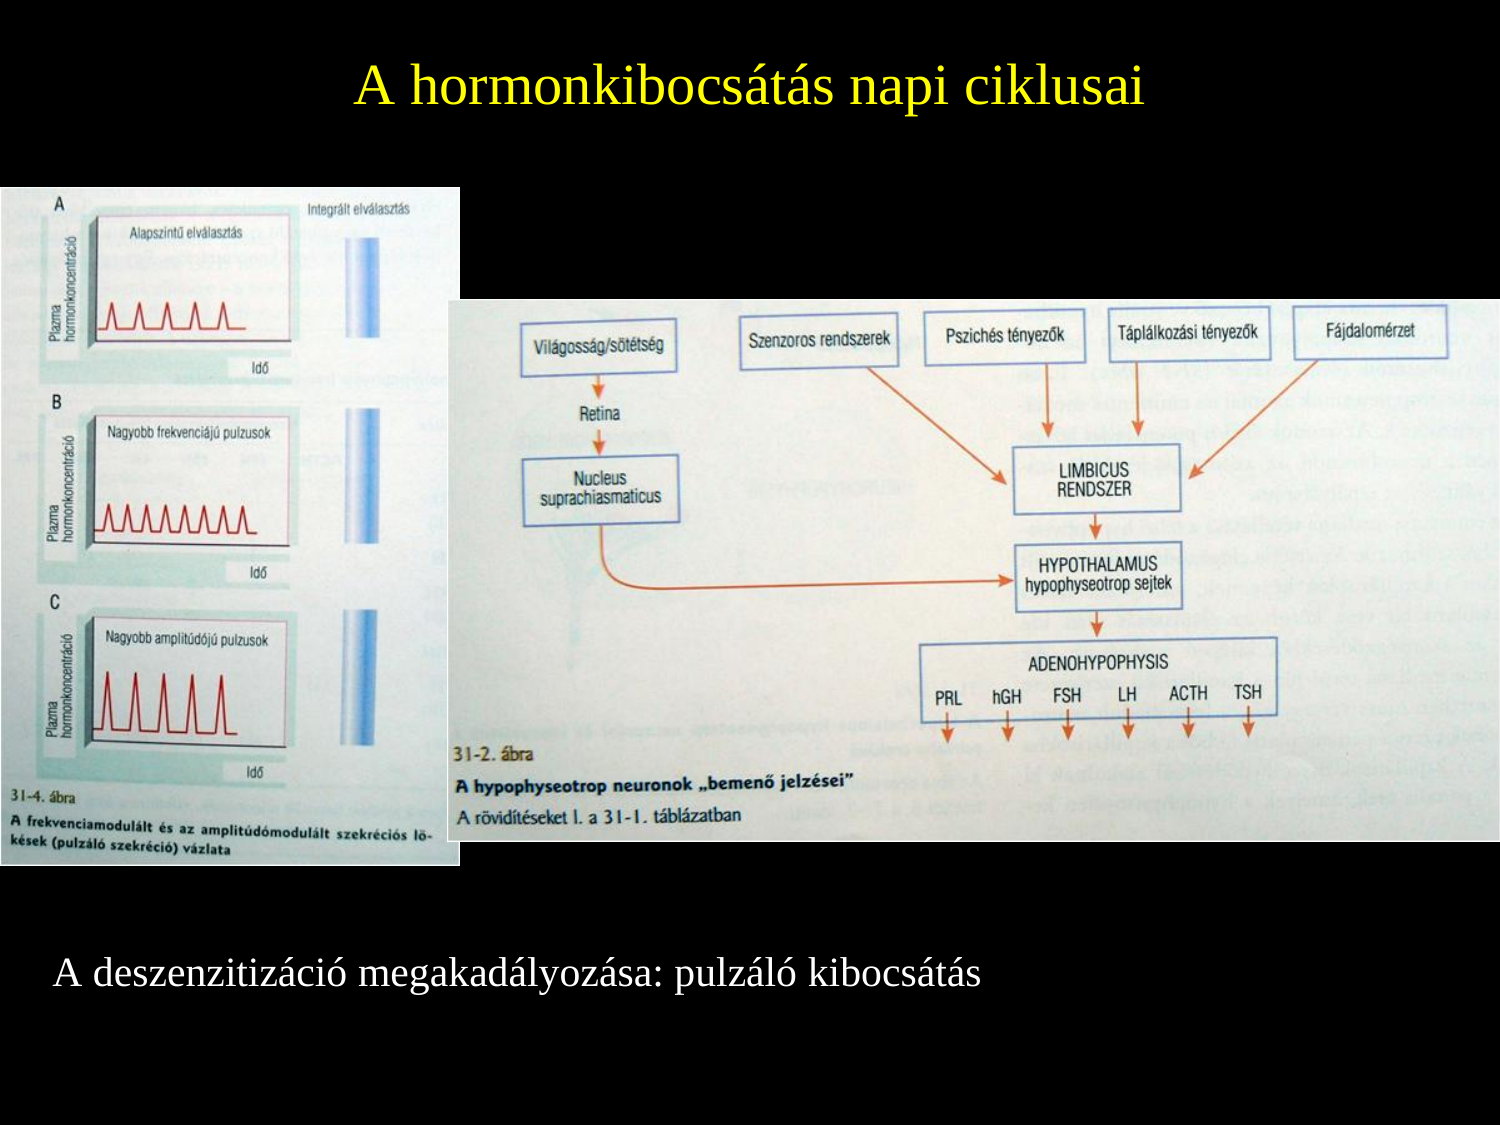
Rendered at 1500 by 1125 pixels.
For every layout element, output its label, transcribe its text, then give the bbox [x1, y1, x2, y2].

title A hormonkibocsátás napi ciklusai [112, 24, 1388, 138]
picture [0, 187, 1500, 866]
text_box A deszenzitizáció megakadályozása: pulzáló kibocsátás [37, 937, 1476, 1003]
